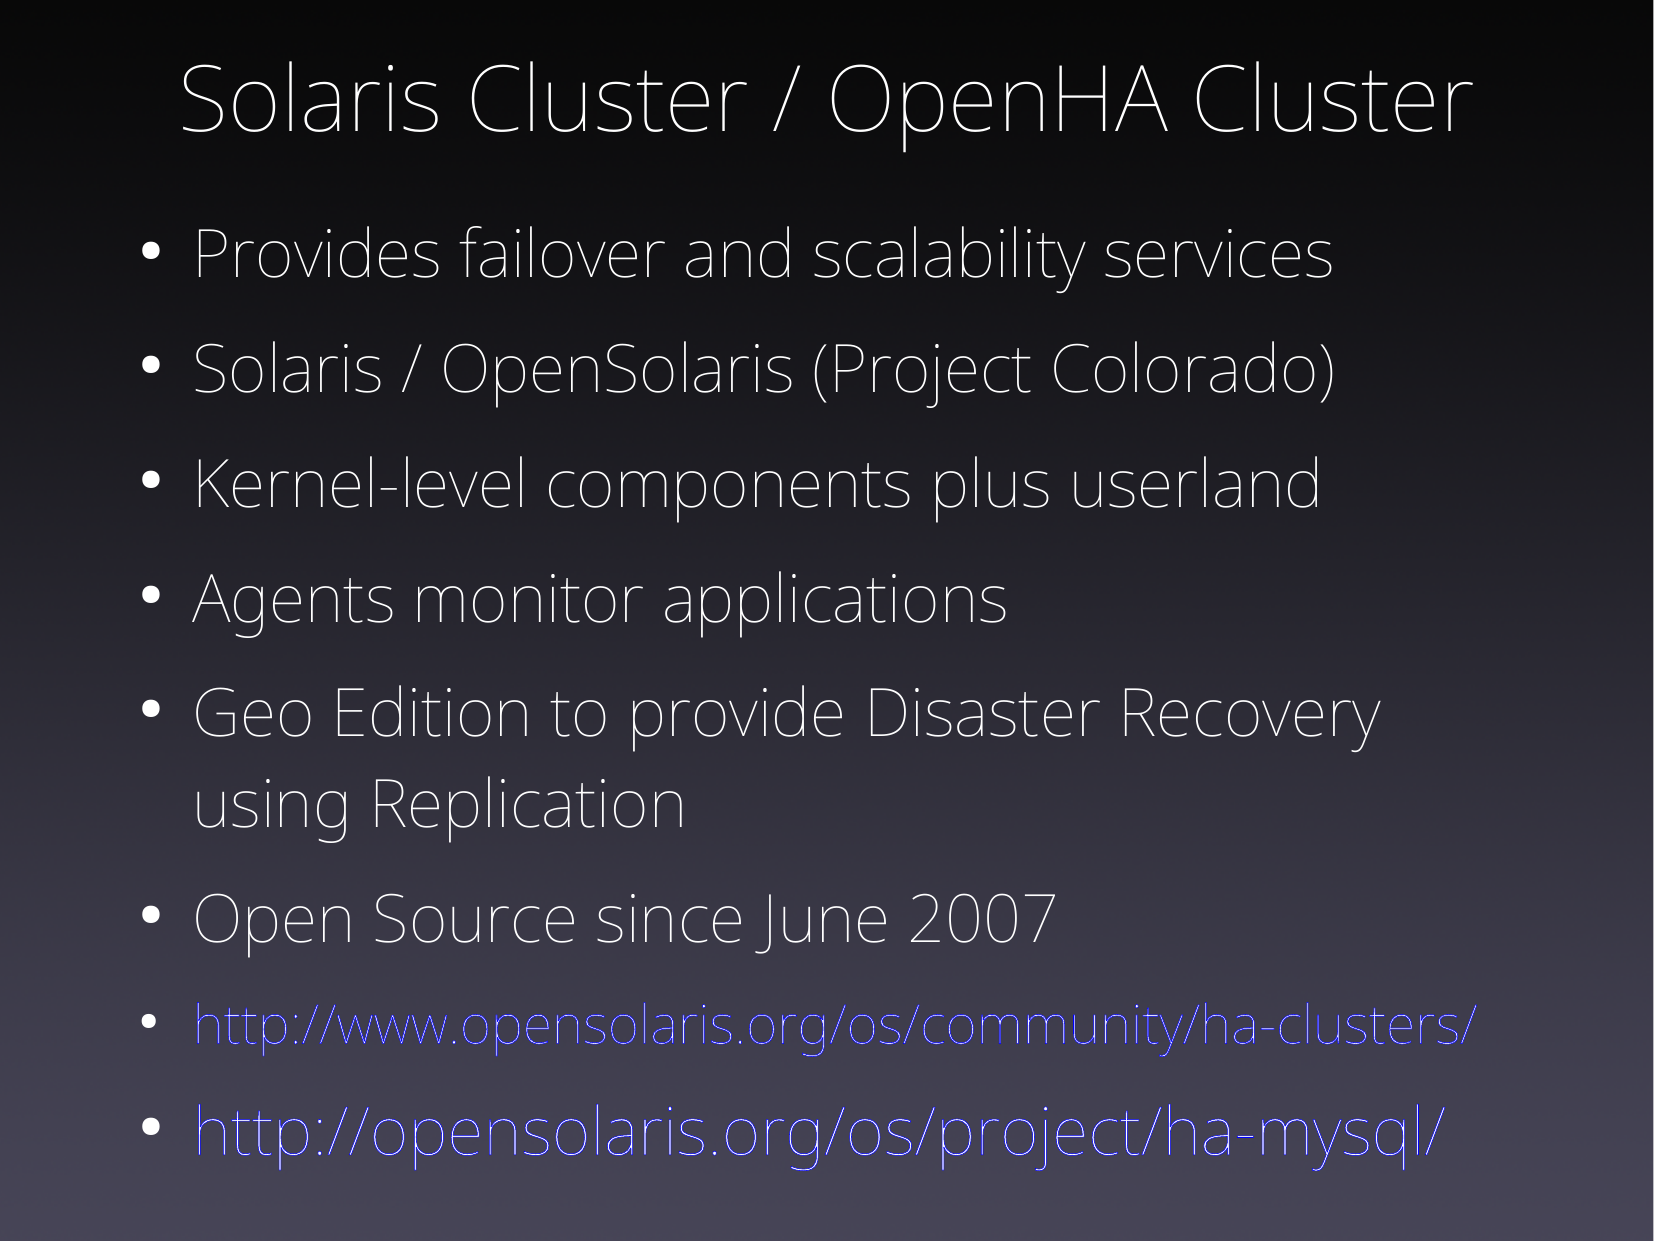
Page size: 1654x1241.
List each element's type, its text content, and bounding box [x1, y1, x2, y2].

picture [0, 0, 1654, 1241]
list Provides failover and scalability services Solaris / OpenSolaris (Project Colorado) Kernel-level components plus userland Agents monitor applications Geo Edition to provide Disaster Recovery using Replication Open Source since June 2007 http://www.opensolaris.org/os/community/ha-clusters/ http://opensolaris.org/os/project/ha-mysql/ [121, 206, 1534, 1182]
title Solaris Cluster / OpenHA Cluster [121, 41, 1534, 150]
